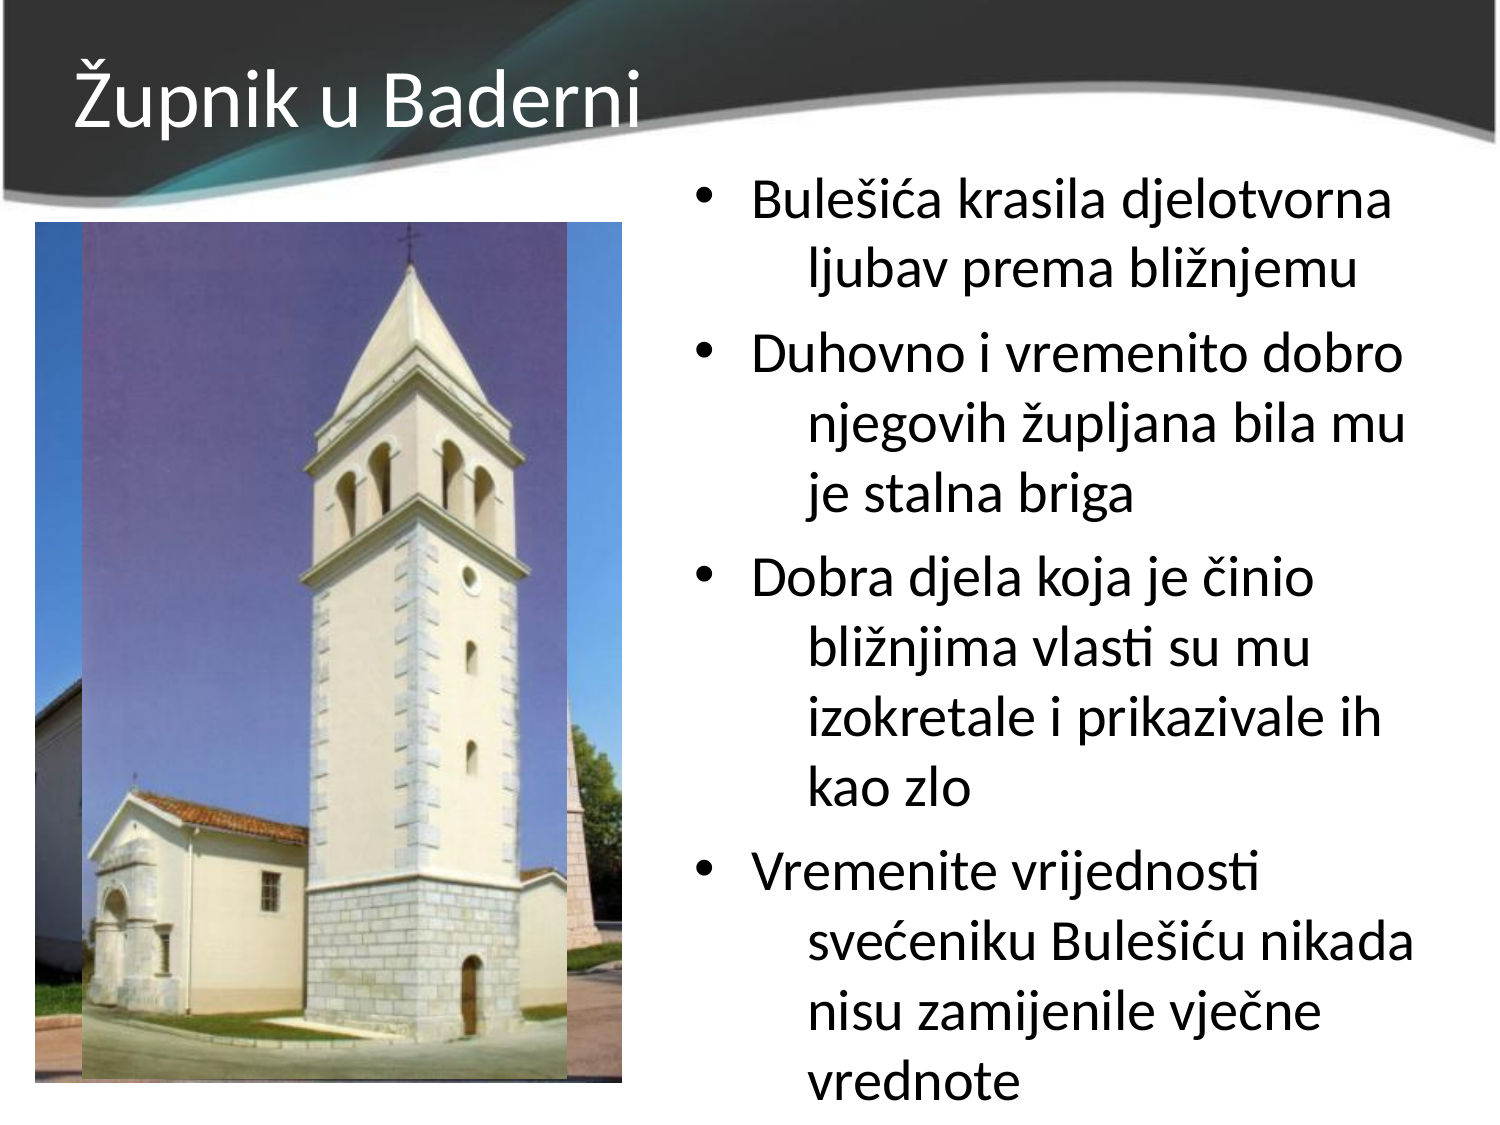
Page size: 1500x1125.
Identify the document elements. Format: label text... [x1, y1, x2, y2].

title Župnik u Baderni [58, 0, 680, 188]
picture [0, 0, 679, 1083]
picture [680, 0, 1500, 223]
list Bulešića krasila djelotvorna ljubav prema bližnjemu Duhovno i vremenito dobro njegovih župljana bila mu je stalna briga Dobra djela koja je činio bližnjima vlasti su mu izokretale i prikazivale ih kao zlo Vremenite vrijednosti svećeniku Bulešiću nikada nisu zamijenile vječne vrednote [679, 152, 1465, 1125]
